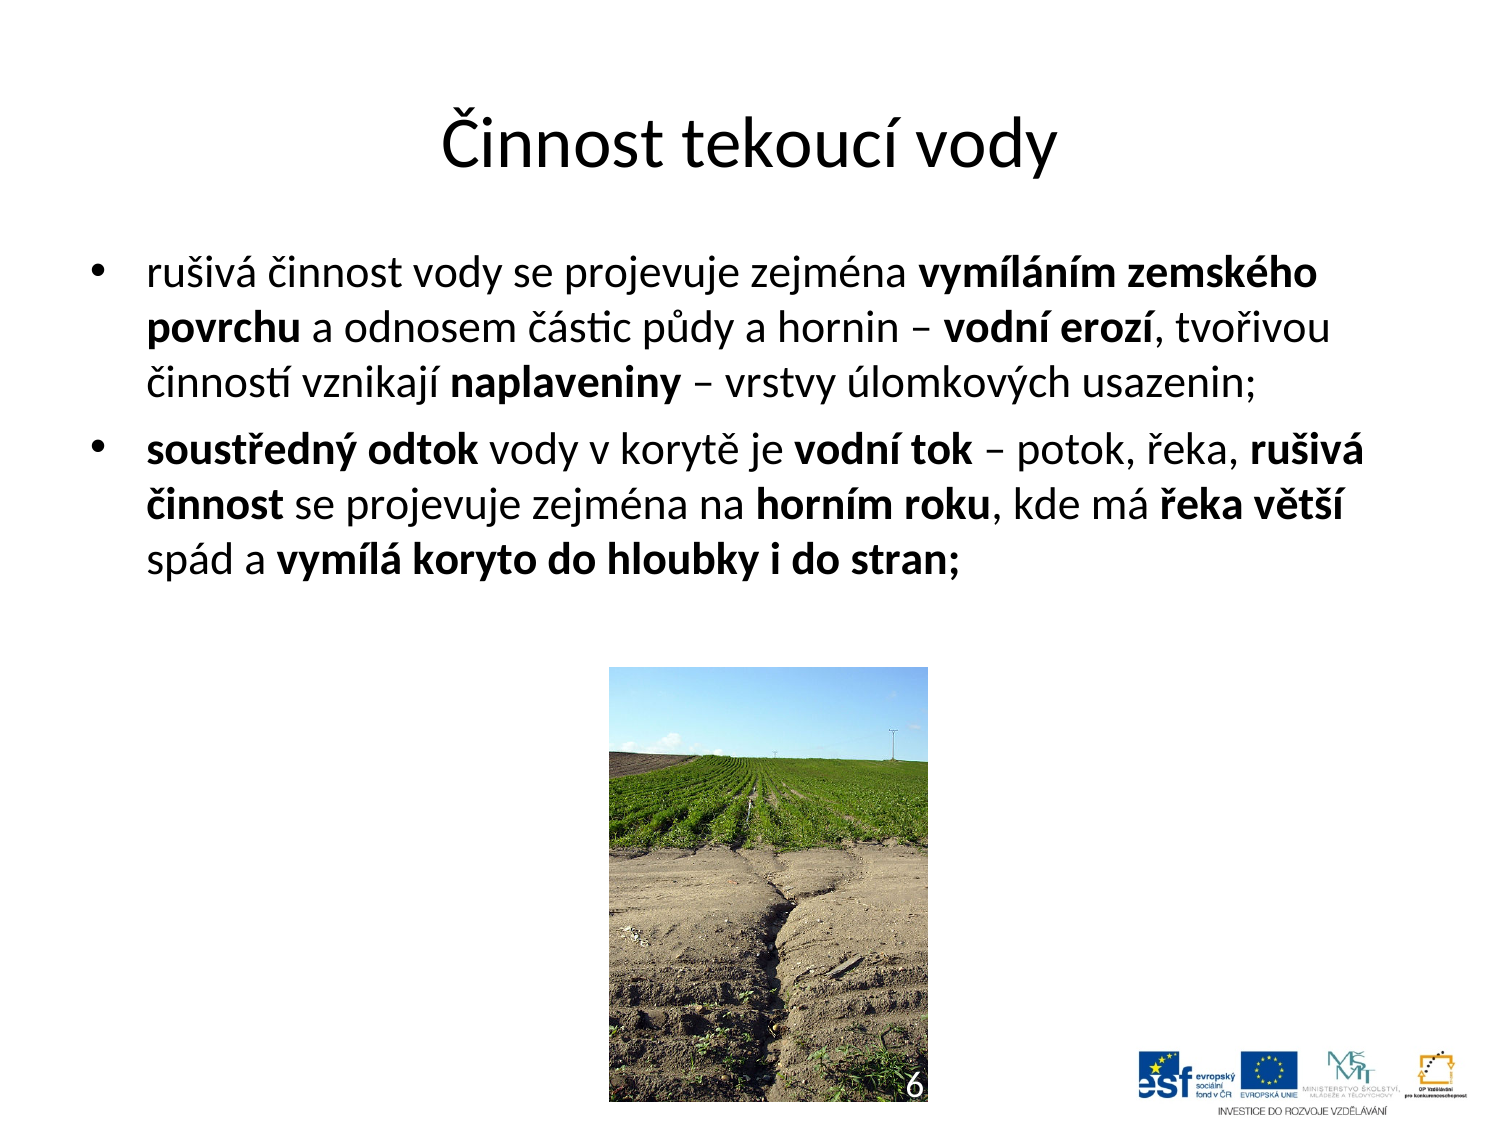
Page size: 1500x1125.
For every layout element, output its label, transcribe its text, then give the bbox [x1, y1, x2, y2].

list rušivá činnost vody se projevuje zejména vymíláním zemského povrchu a odnosem částic půdy a hornin – vodní erozí, tvořivou činností vznikají naplaveniny – vrstvy úlomkových usazenin; soustředný odtok vody v korytě je vodní tok – potok, řeka, rušivá činnost se projevuje zejména na horním roku, kde má řeka větší spád a vymílá koryto do hloubky i do stran; [75, 234, 1426, 977]
text_box 6 [890, 1052, 950, 1114]
picture [1125, 1035, 1476, 1125]
picture [609, 667, 928, 1102]
title Činnost tekoucí vody [75, 45, 1426, 233]
